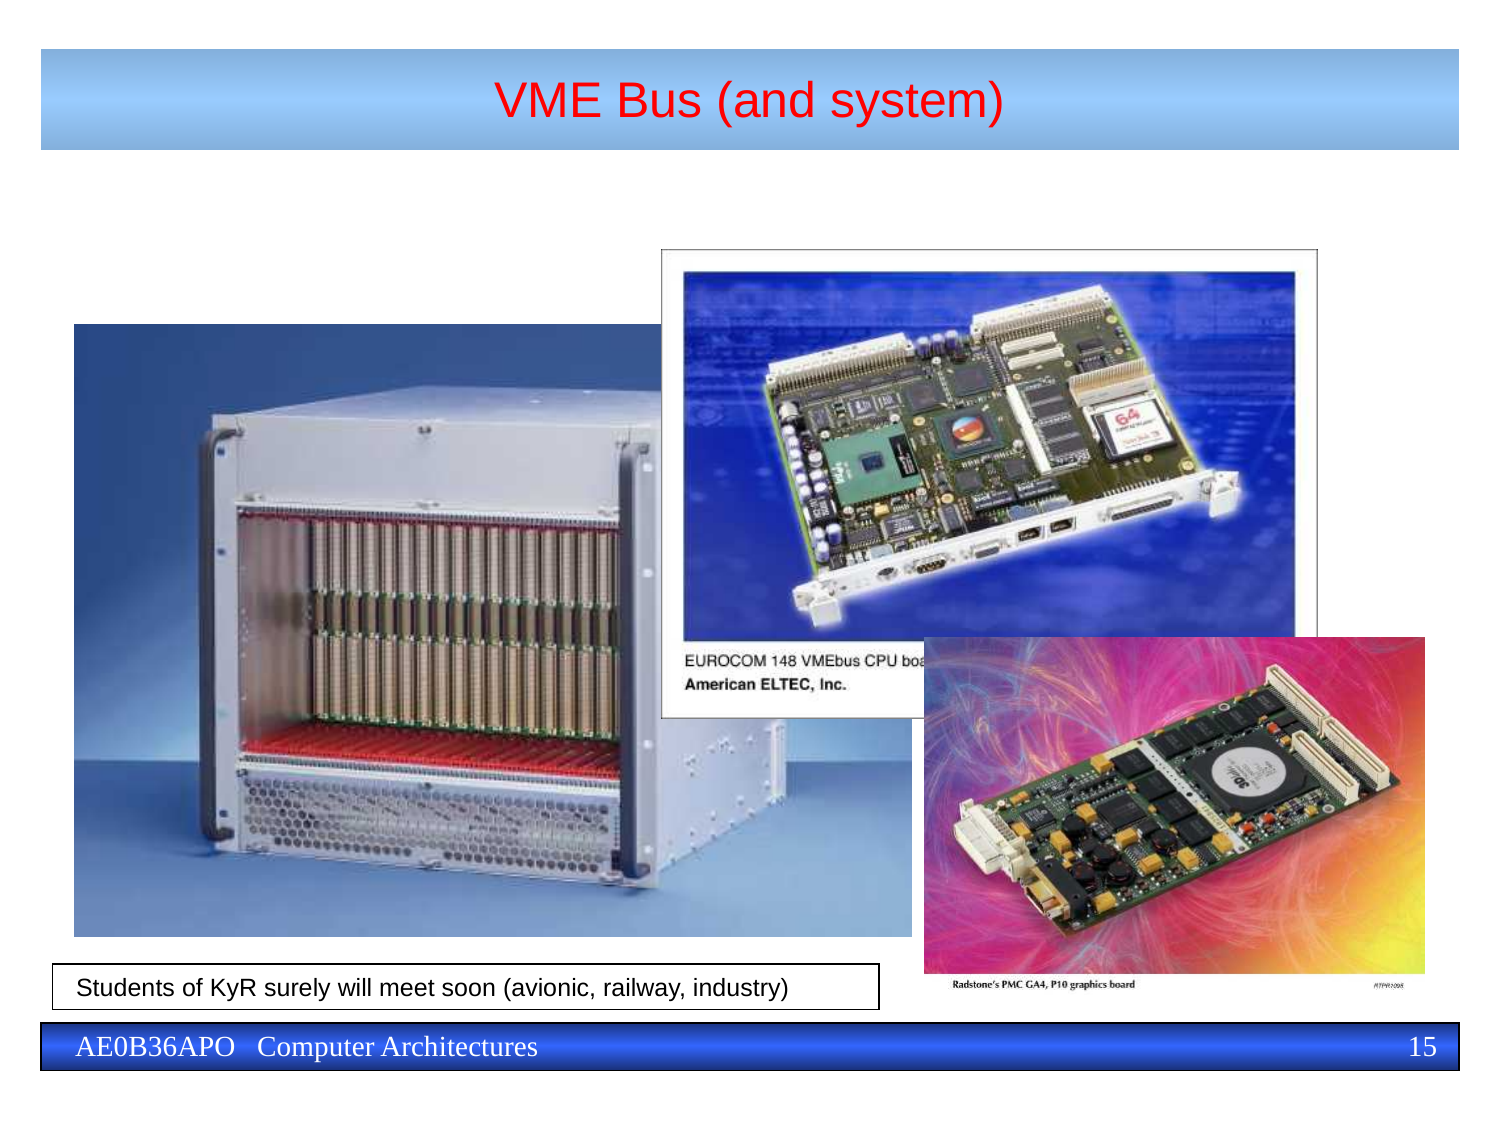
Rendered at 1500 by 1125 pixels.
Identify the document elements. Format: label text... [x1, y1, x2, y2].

text_box Students of KyR surely will meet soon (avionic, railway, industry) [52, 964, 880, 1010]
title VME Bus (and system) [41, 49, 1459, 150]
picture [74, 249, 1425, 995]
